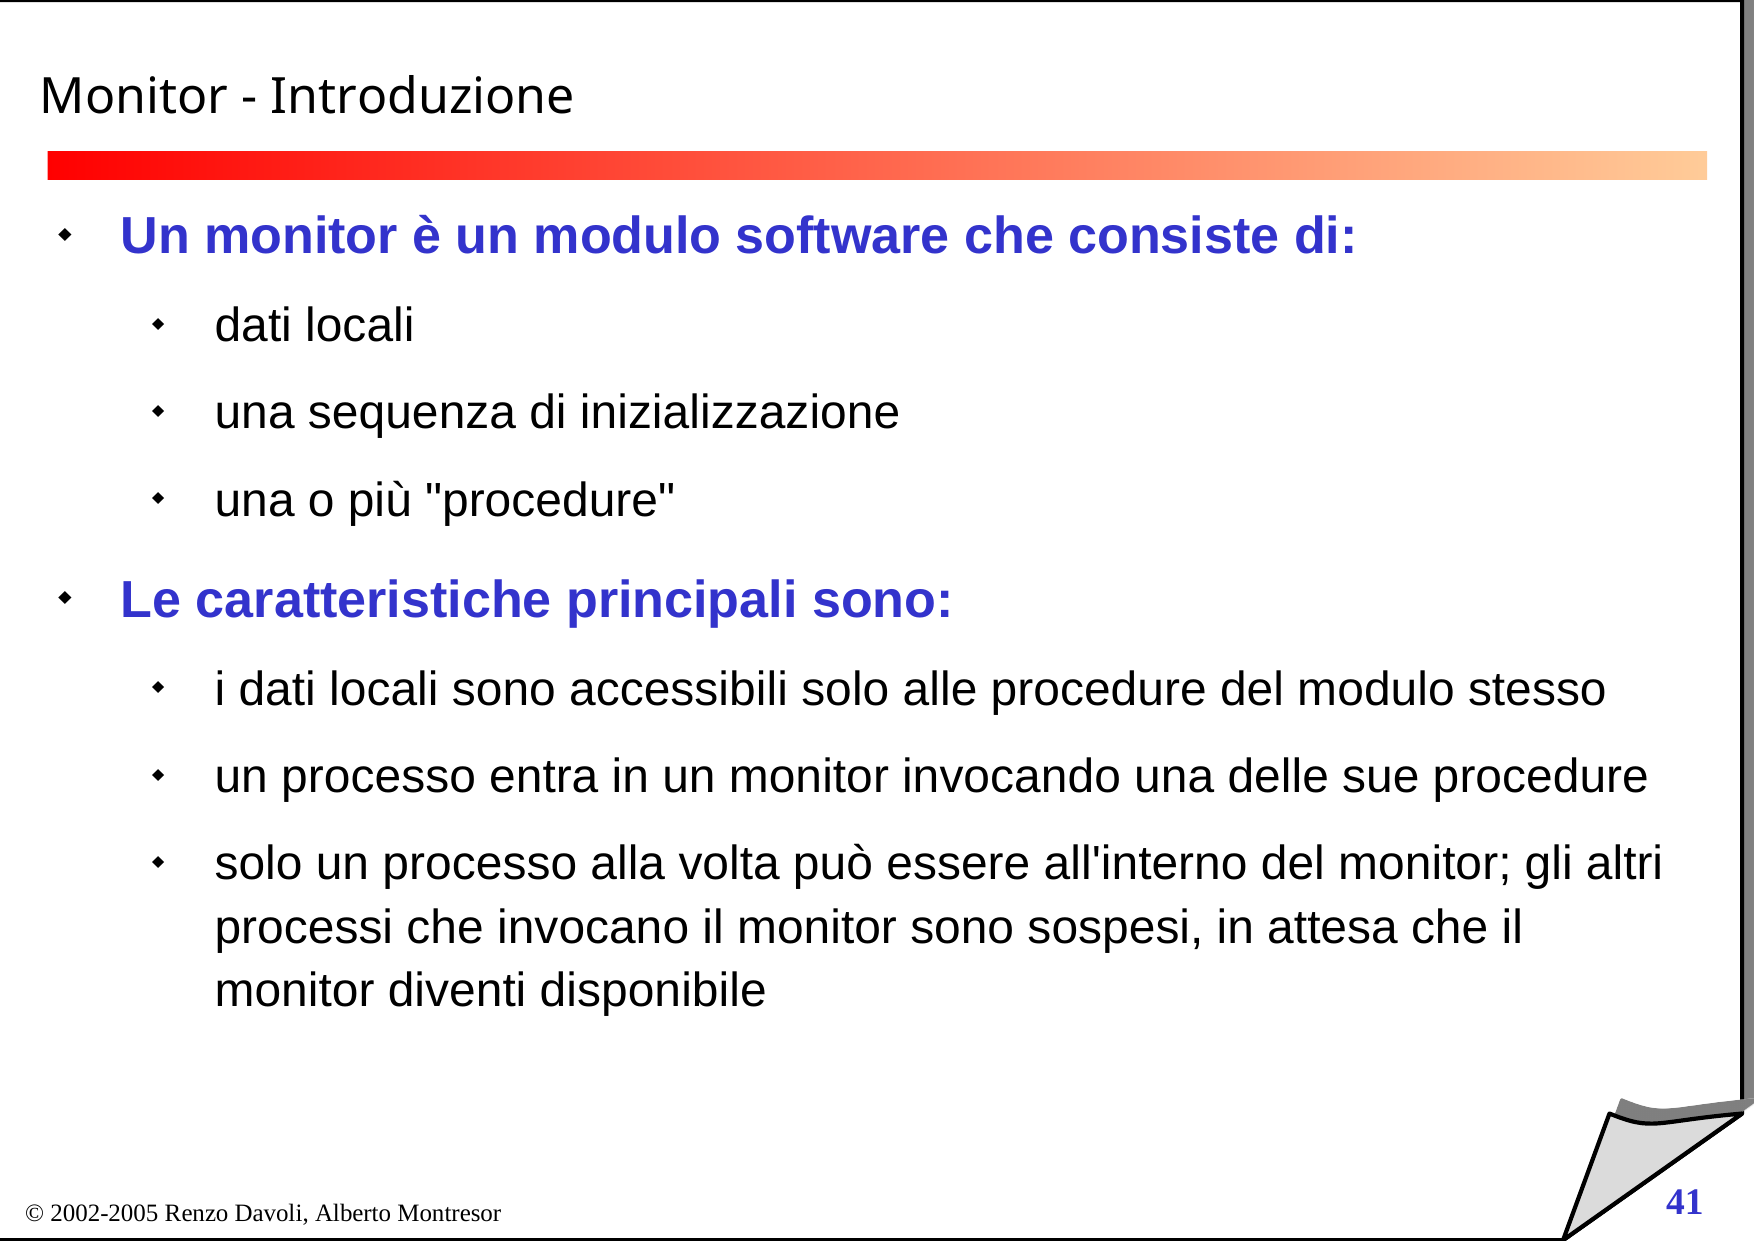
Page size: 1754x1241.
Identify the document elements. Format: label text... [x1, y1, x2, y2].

title Monitor - Introduzione [39, 49, 1713, 144]
list Un monitor è un modulo software che consiste di: dati locali una sequenza di inizializzazione una o più "procedure" Le caratteristiche principali sono: i dati locali sono accessibili solo alle procedure del modulo stesso un processo entra in un monitor invocando una delle sue procedure solo un processo alla volta può essere all'interno del monitor; gli altri processi che invocano il monitor sono sospesi, in attesa che il monitor diventi disponibile [58, 206, 1696, 1026]
